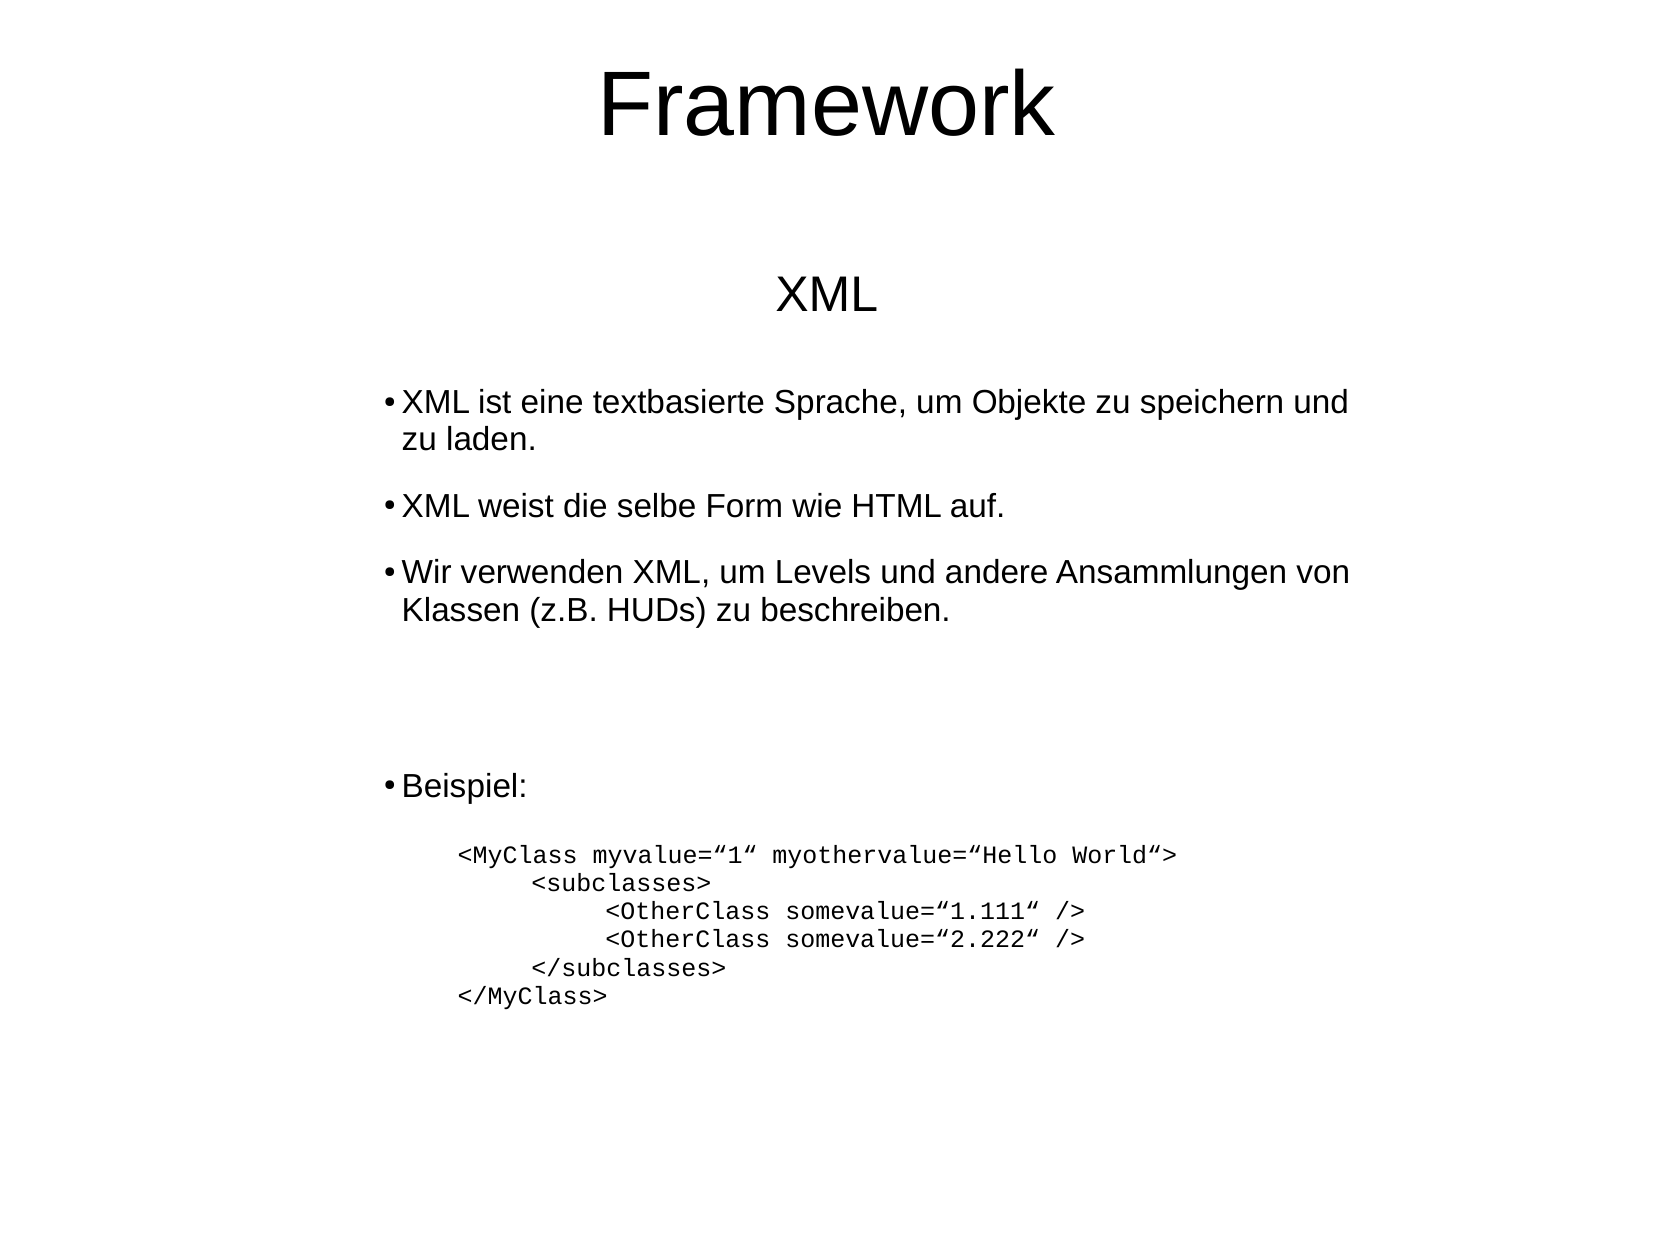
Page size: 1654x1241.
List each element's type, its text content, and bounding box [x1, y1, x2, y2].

text_box XML [82, 265, 1571, 325]
text_box Beispiel: <MyClass myvalue=“1“ myothervalue=“Hello World“> <subclasses> <OtherClass somevalue=“1.111“ /> <OtherClass somevalue=“2.222“ /> </subclasses> </MyClass> [383, 767, 1388, 1070]
title Framework [82, 0, 1571, 208]
subtitle XML ist eine textbasierte Sprache, um Objekte zu speichern und zu laden. XML weist die selbe Form wie HTML auf. Wir verwenden XML, um Levels und andere Ansammlungen von Klassen (z.B. HUDs) zu beschreiben. [383, 383, 1388, 629]
